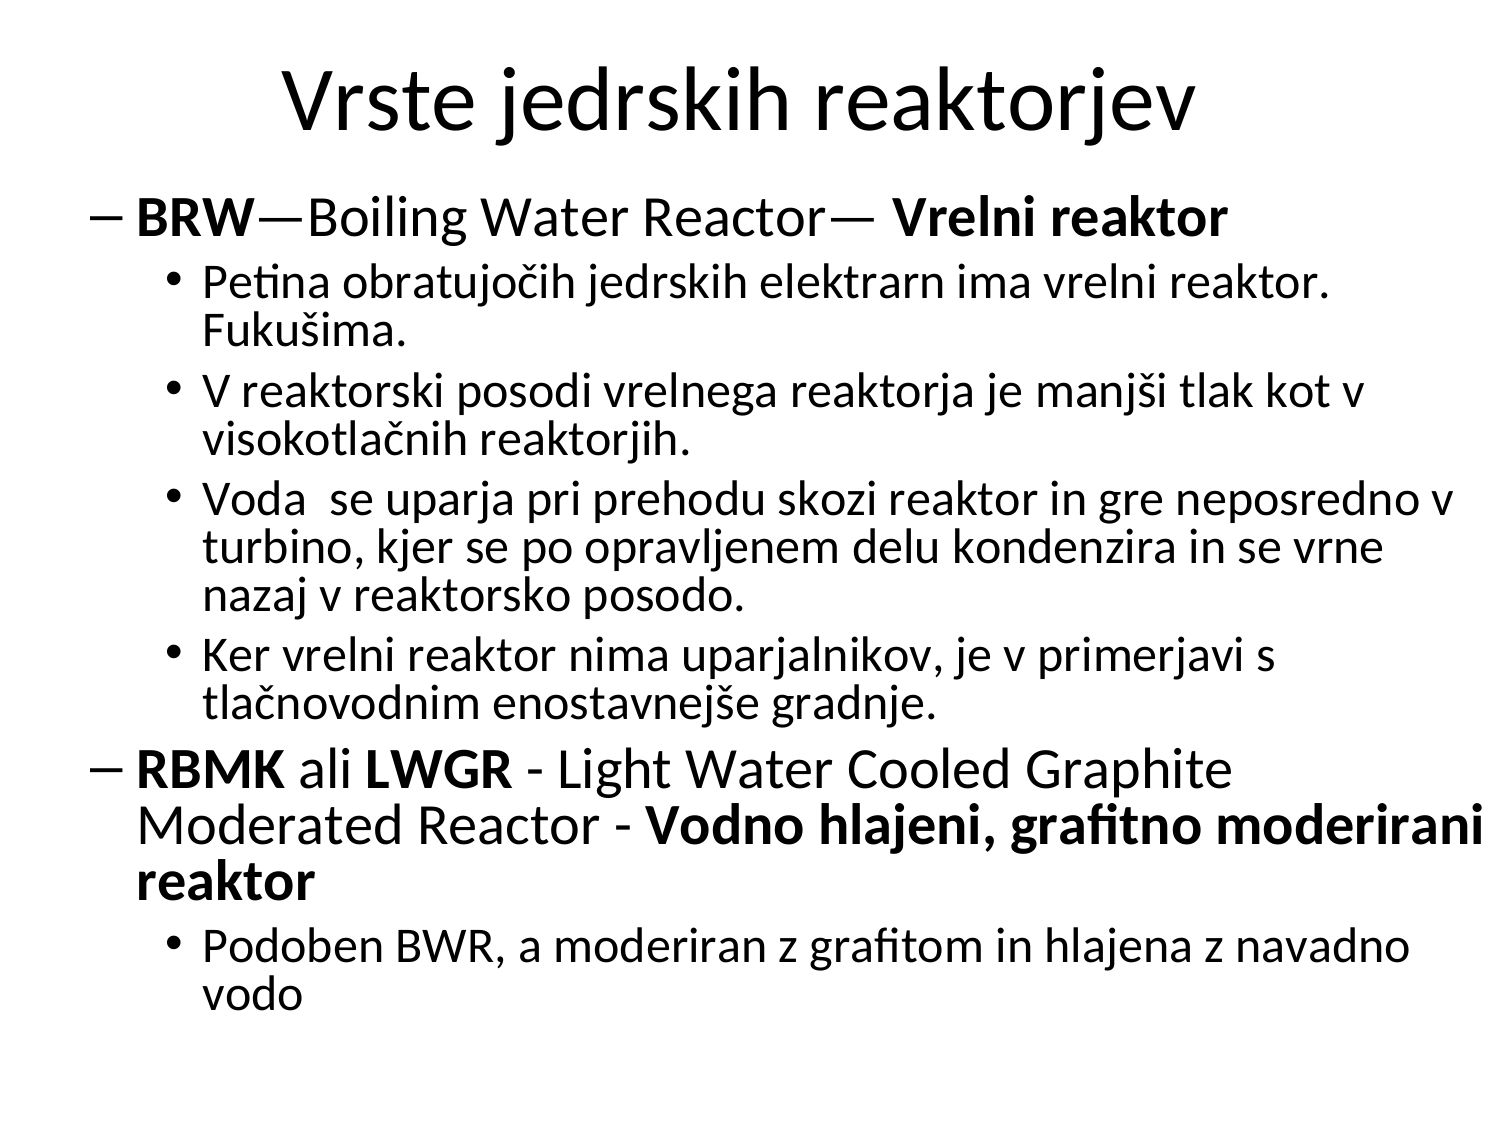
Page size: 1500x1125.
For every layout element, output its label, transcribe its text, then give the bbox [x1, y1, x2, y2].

text_box Vrste jedrskih reaktorjev [64, 0, 1415, 184]
text_box BRW—Boiling Water Reactor— Vrelni reaktor Petina obratujočih jedrskih elektrarn ima vrelni reaktor. Fukušima. V reaktorski posodi vrelnega reaktorja je manjši tlak kot v visokotlačnih reaktorjih. Voda se uparja pri prehodu skozi reaktor in gre neposredno v turbino, kjer se po opravljenem delu kondenzira in se vrne nazaj v reaktorsko posodo. Ker vrelni reaktor nima uparjalnikov, je v primerjavi s tlačnovodnim enostavnejše gradnje. RBMK ali LWGR - Light Water Cooled Graphite Moderated Reactor - Vodno hlajeni, grafitno moderirani reaktor Podoben BWR, a moderiran z grafitom in hlajena z navadno vodo [0, 184, 1500, 1125]
